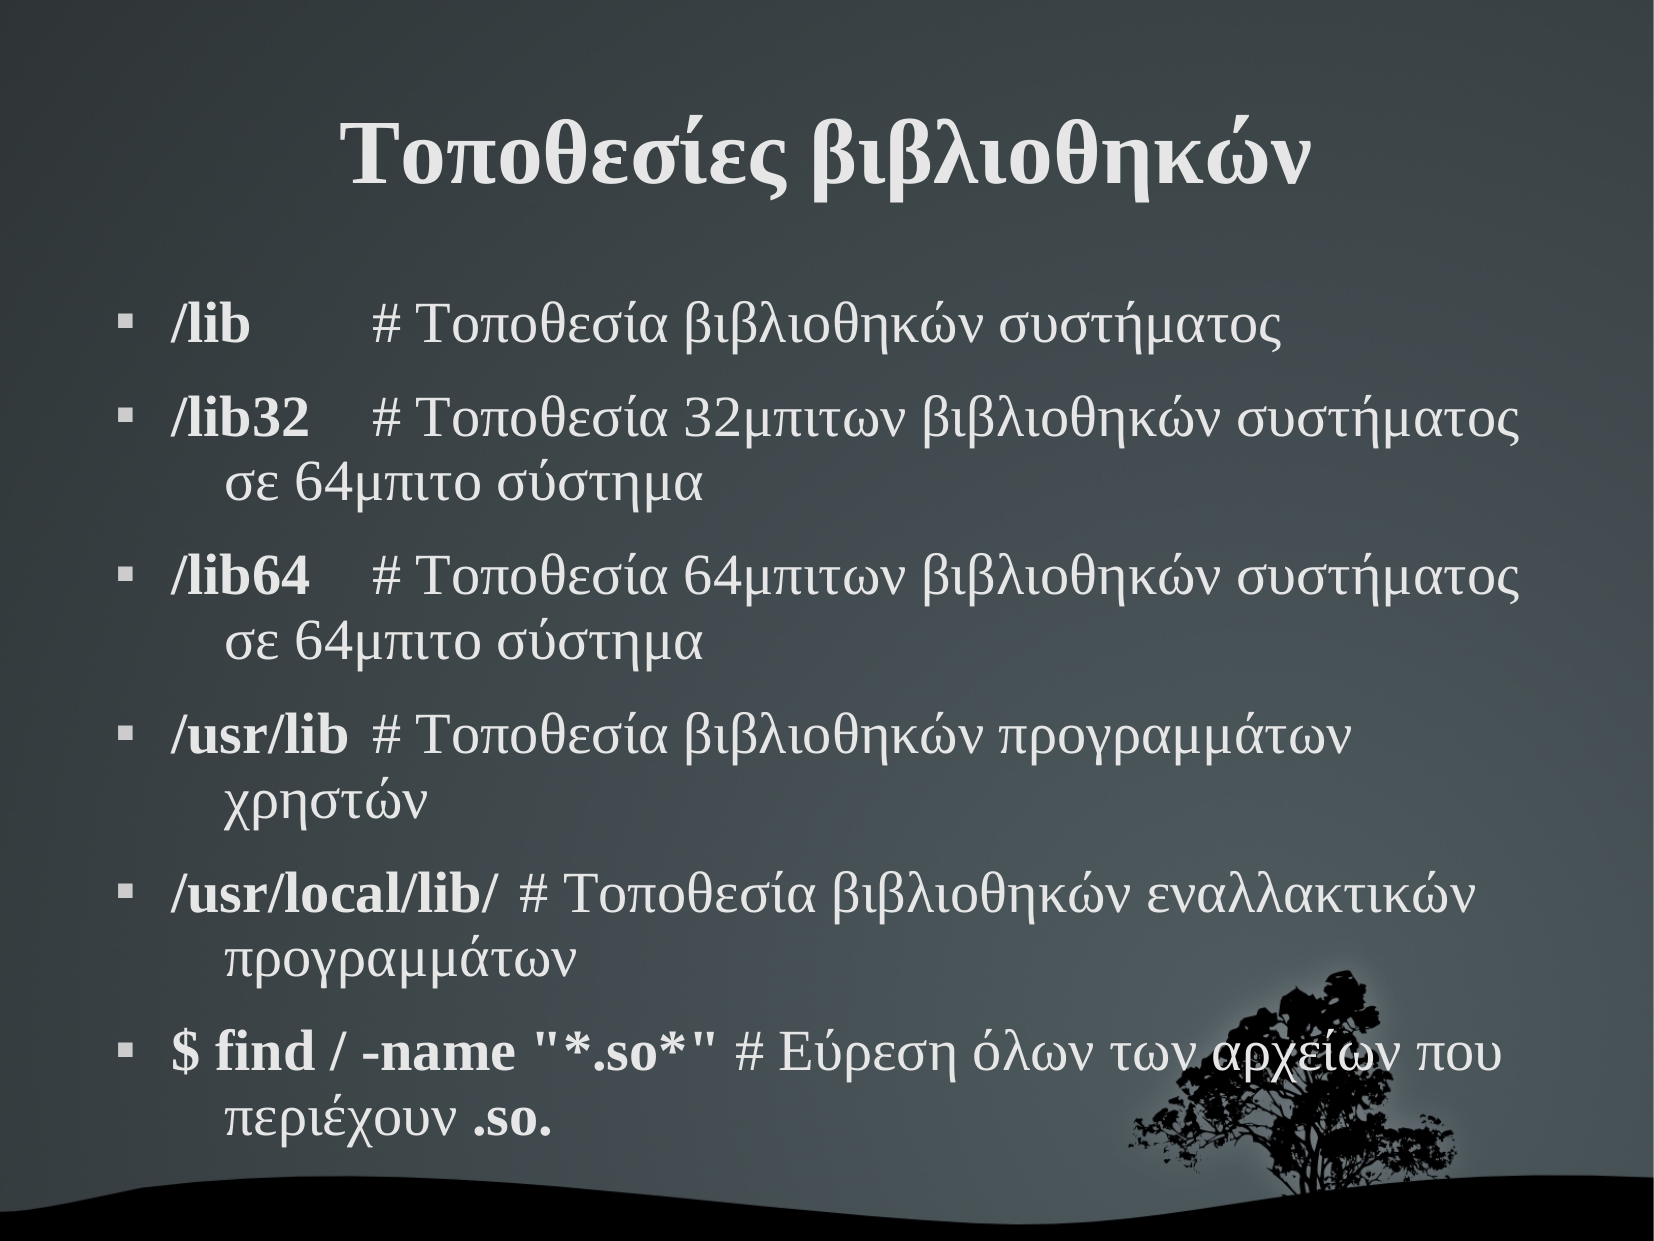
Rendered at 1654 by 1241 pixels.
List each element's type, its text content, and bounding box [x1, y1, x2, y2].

picture [0, 0, 1654, 1241]
title Τοποθεσίες βιβλιοθηκών [82, 49, 1571, 257]
list /lib # Τοποθεσία βιβλιοθηκών συστήματος /lib32 # Τοποθεσία 32μπιτων βιβλιοθηκών συστήματος σε 64μπιτο σύστημα /lib64 # Τοποθεσία 64μπιτων βιβλιοθηκών συστήματος σε 64μπιτο σύστημα /usr/lib # Τοποθεσία βιβλιοθηκών προγραμμάτων χρηστών /usr/local/lib/ # Τοποθεσία βιβλιοθηκών εναλλακτικών προγραμμάτων $ find / -name "*.so*" # Εύρεση όλων των αρχείων που περιέχουν .so. [82, 290, 1571, 1182]
